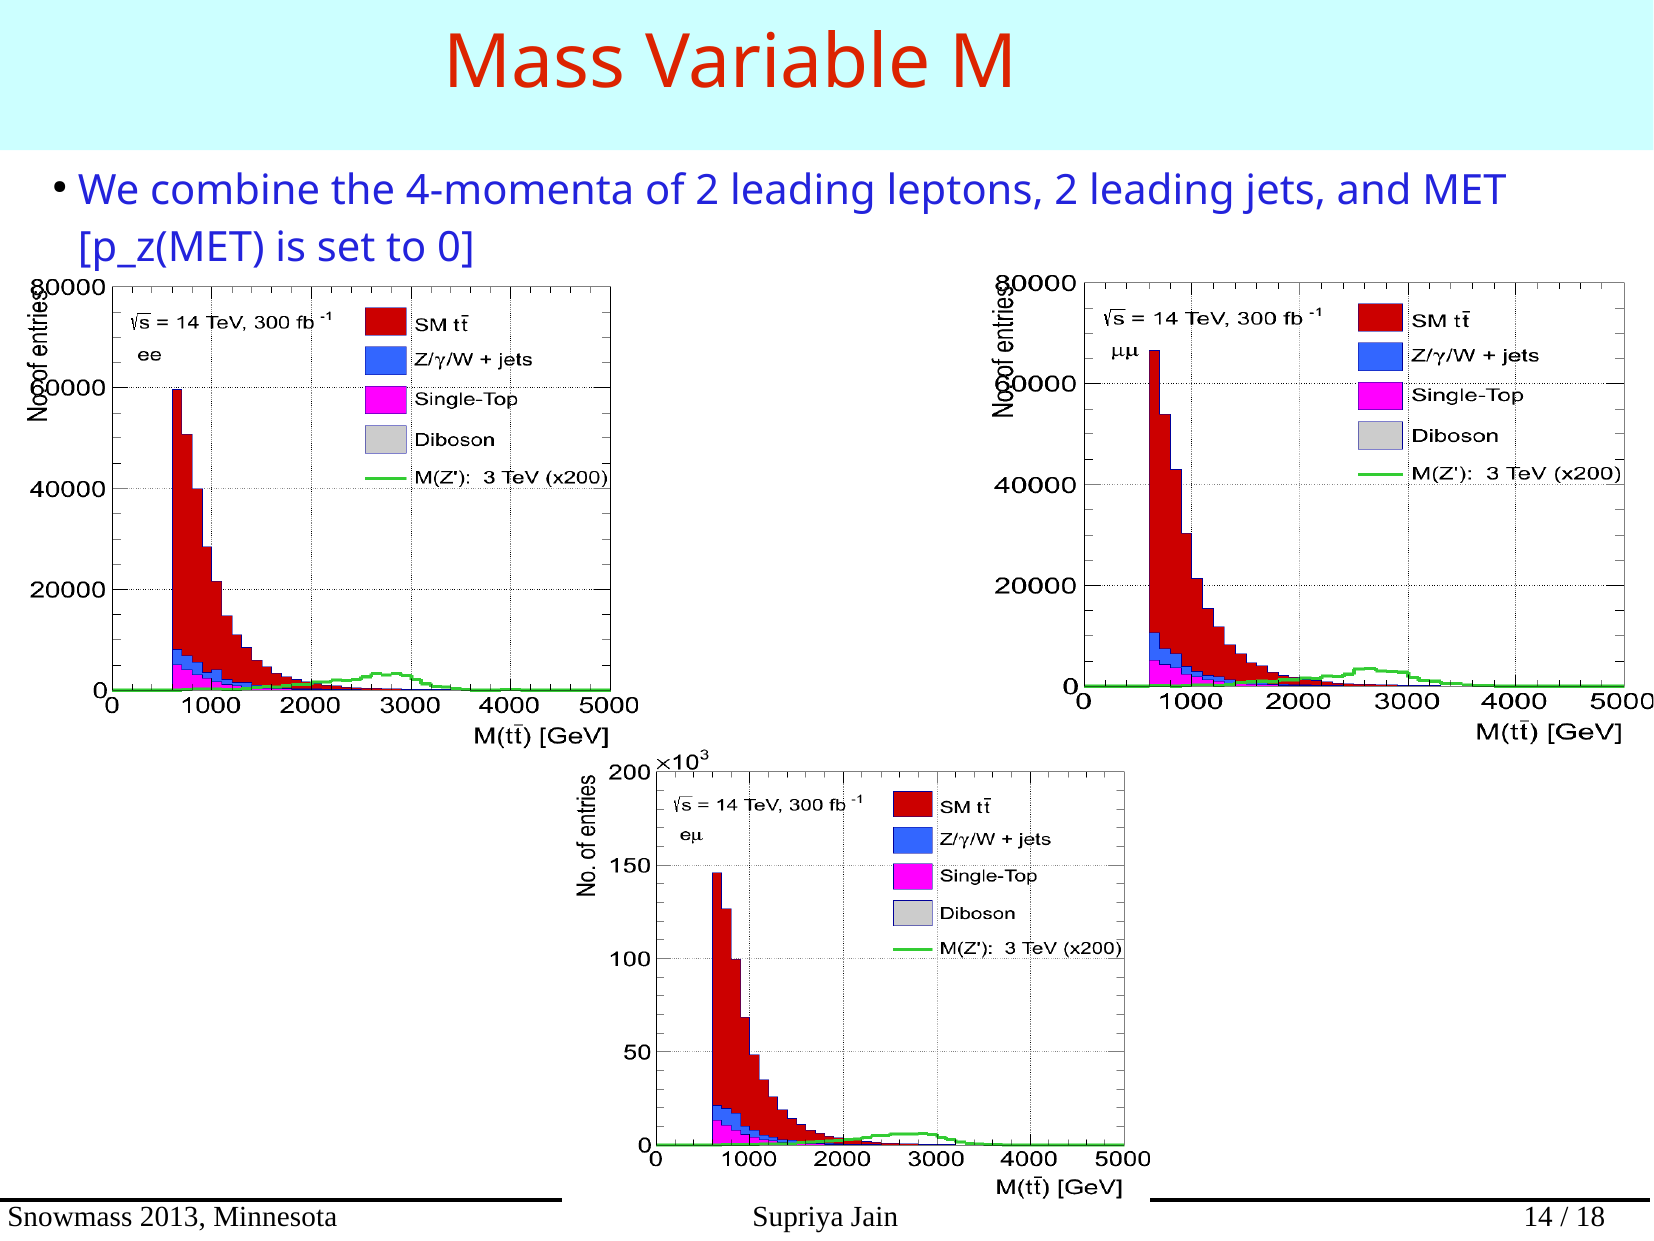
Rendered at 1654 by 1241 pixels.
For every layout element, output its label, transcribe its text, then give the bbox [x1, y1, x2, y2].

picture [12, 258, 1654, 1204]
text_box Mass Variable M [0, 0, 1654, 151]
text_box We combine the 4-momenta of 2 leading leptons, 2 leading jets, and MET [p_z(MET) is set to 0] [37, 151, 1542, 284]
